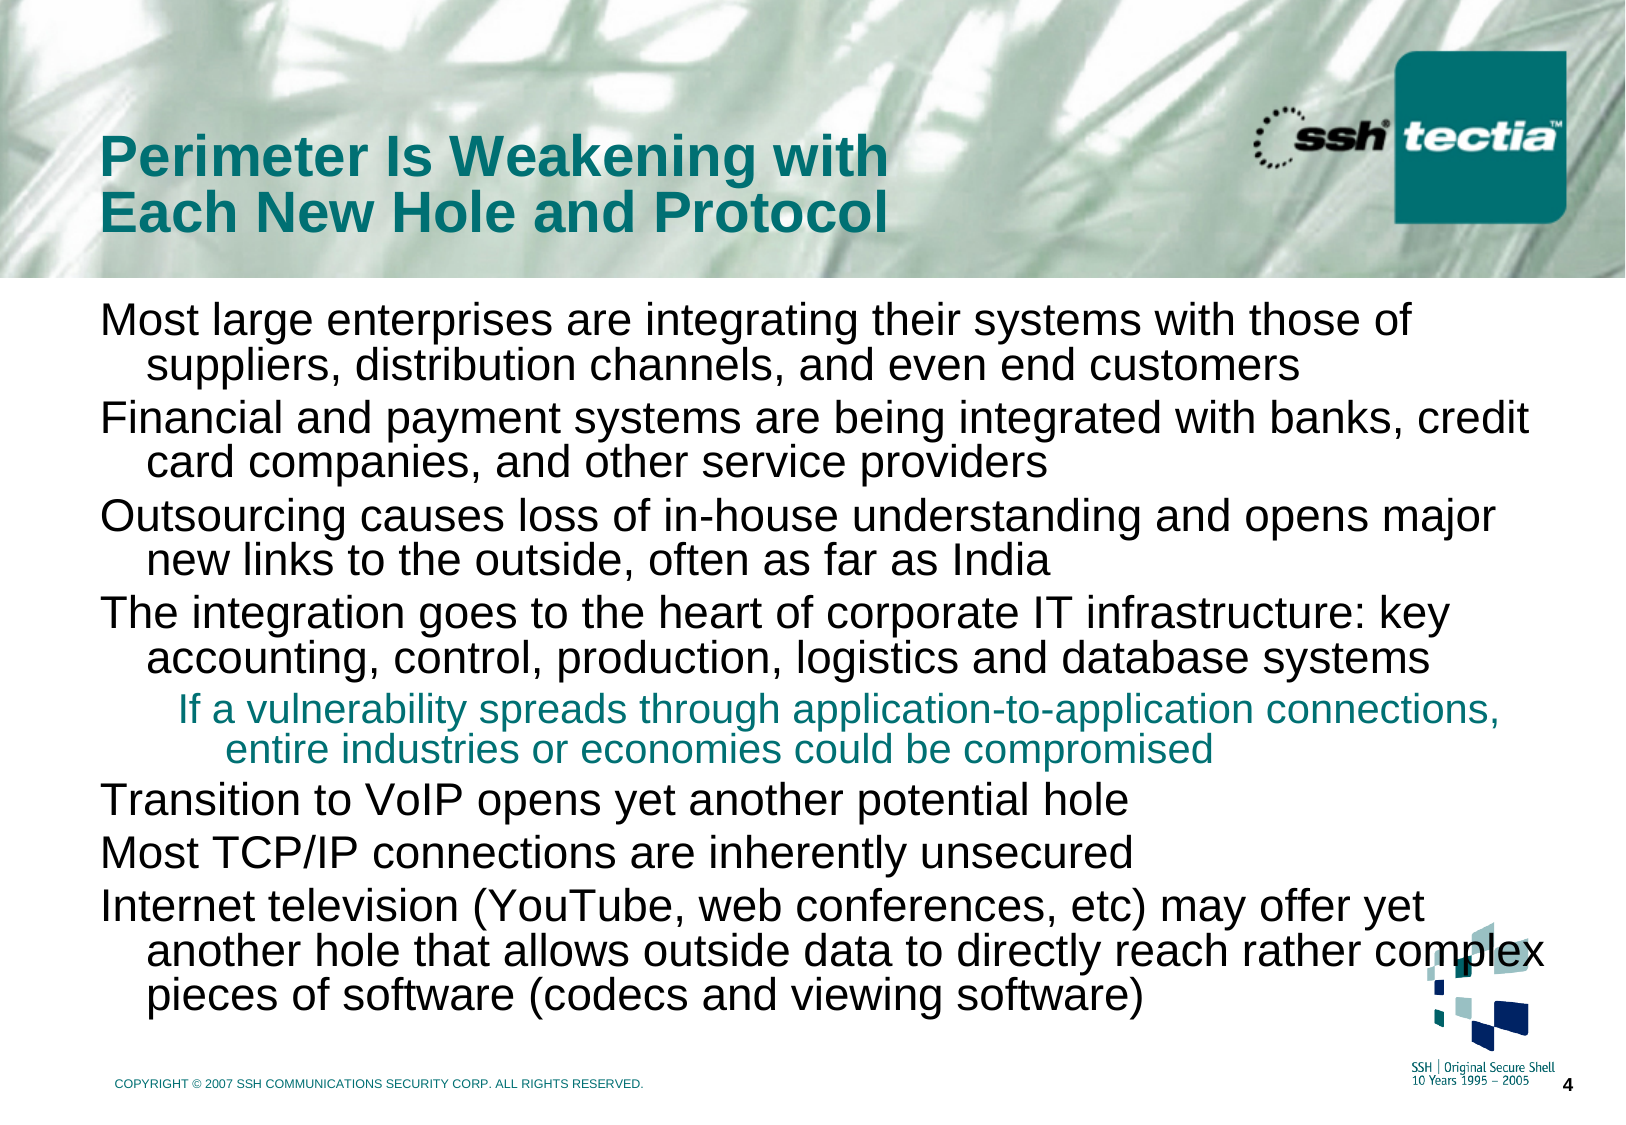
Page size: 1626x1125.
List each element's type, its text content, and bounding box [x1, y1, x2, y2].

list Most large enterprises are integrating their systems with those of suppliers, distribution channels, and even end customers Financial and payment systems are being integrated with banks, credit card companies, and other service providers Outsourcing causes loss of in-house understanding and opens major new links to the outside, often as far as India The integration goes to the heart of corporate IT infrastructure: key accounting, control, production, logistics and database systems If a vulnerability spreads through application-to-application connections, entire industries or economies could be compromised Transition to VoIP opens yet another potential hole Most TCP/IP connections are inherently unsecured Internet television (YouTube, web conferences, etc) may offer yet another hole that allows outside data to directly reach rather complex pieces of software (codecs and viewing software) [99, 299, 1575, 1070]
title Perimeter Is Weakening with Each New Hole and Protocol [99, 99, 923, 276]
picture [0, 0, 1626, 278]
